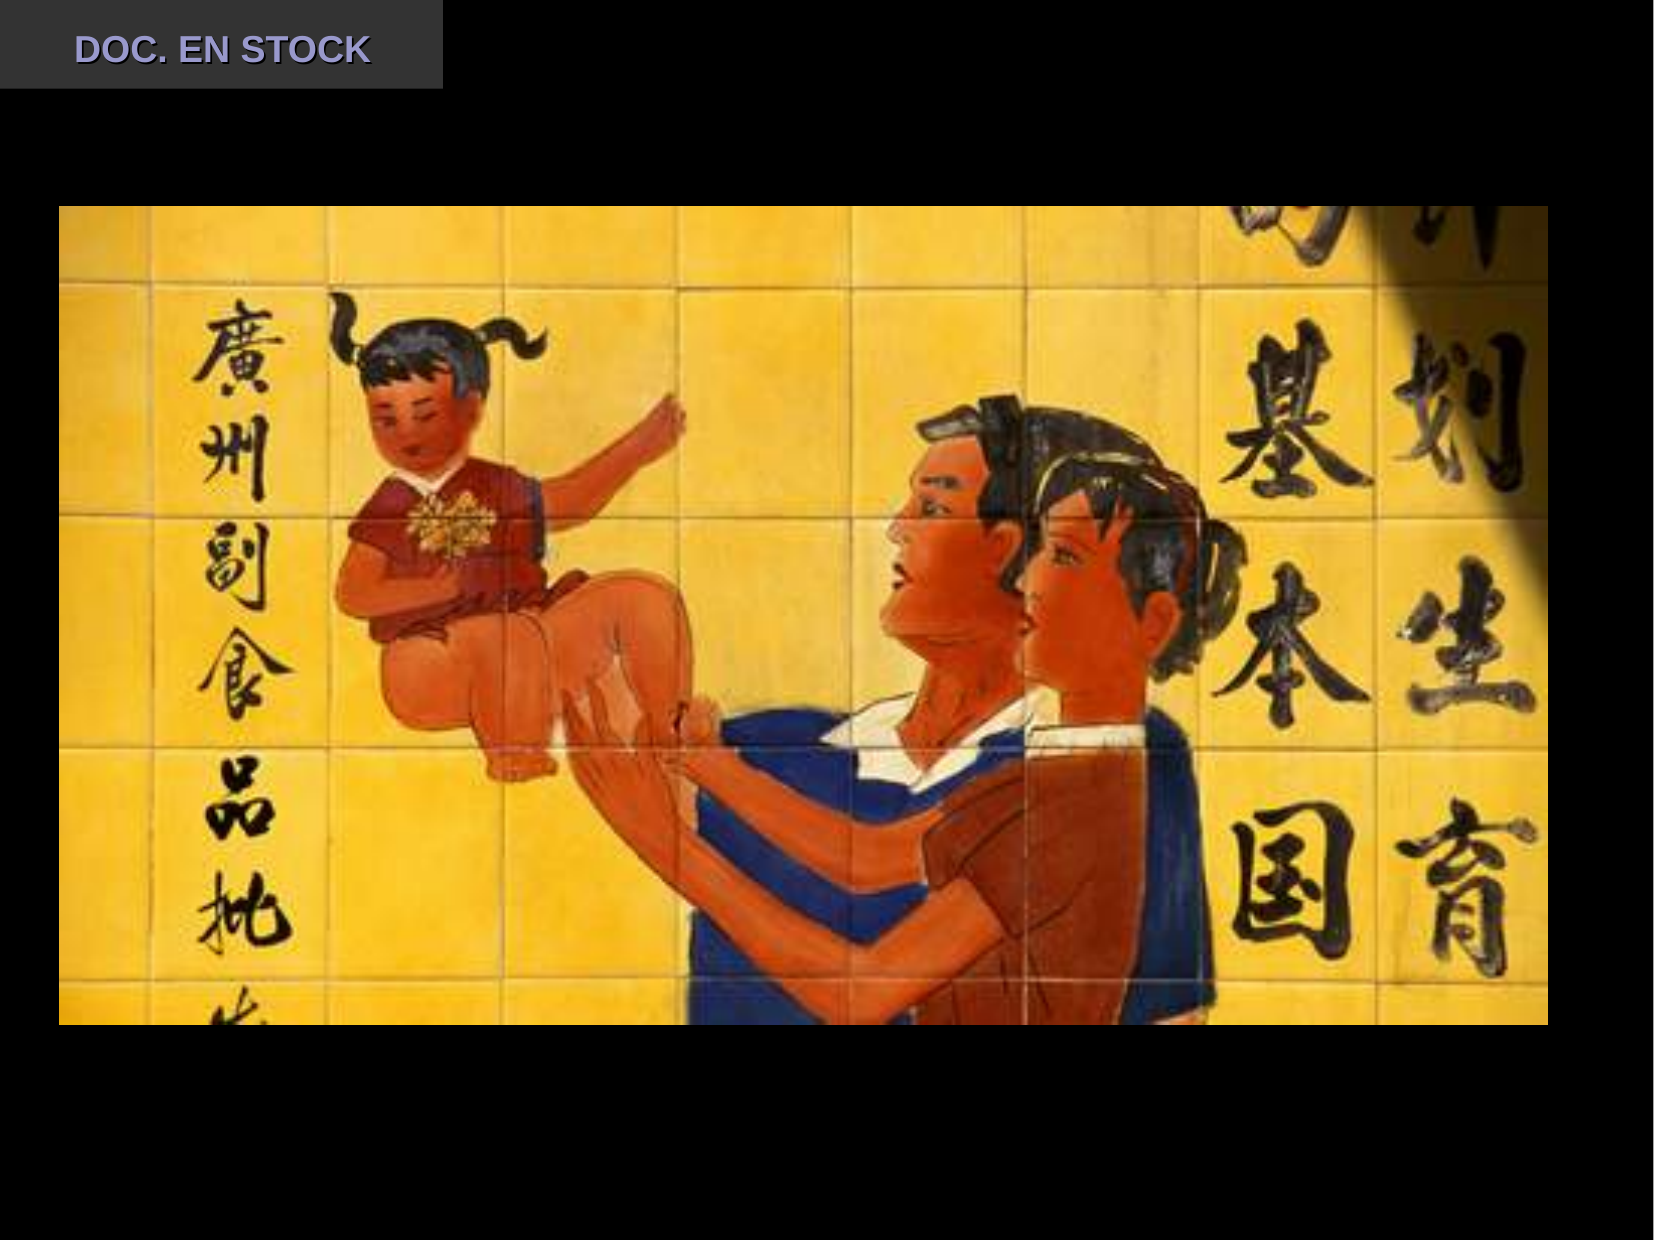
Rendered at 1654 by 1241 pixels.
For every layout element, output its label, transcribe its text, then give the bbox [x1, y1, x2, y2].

picture [59, 206, 1548, 1025]
text_box DOC. EN STOCK [0, 0, 443, 89]
